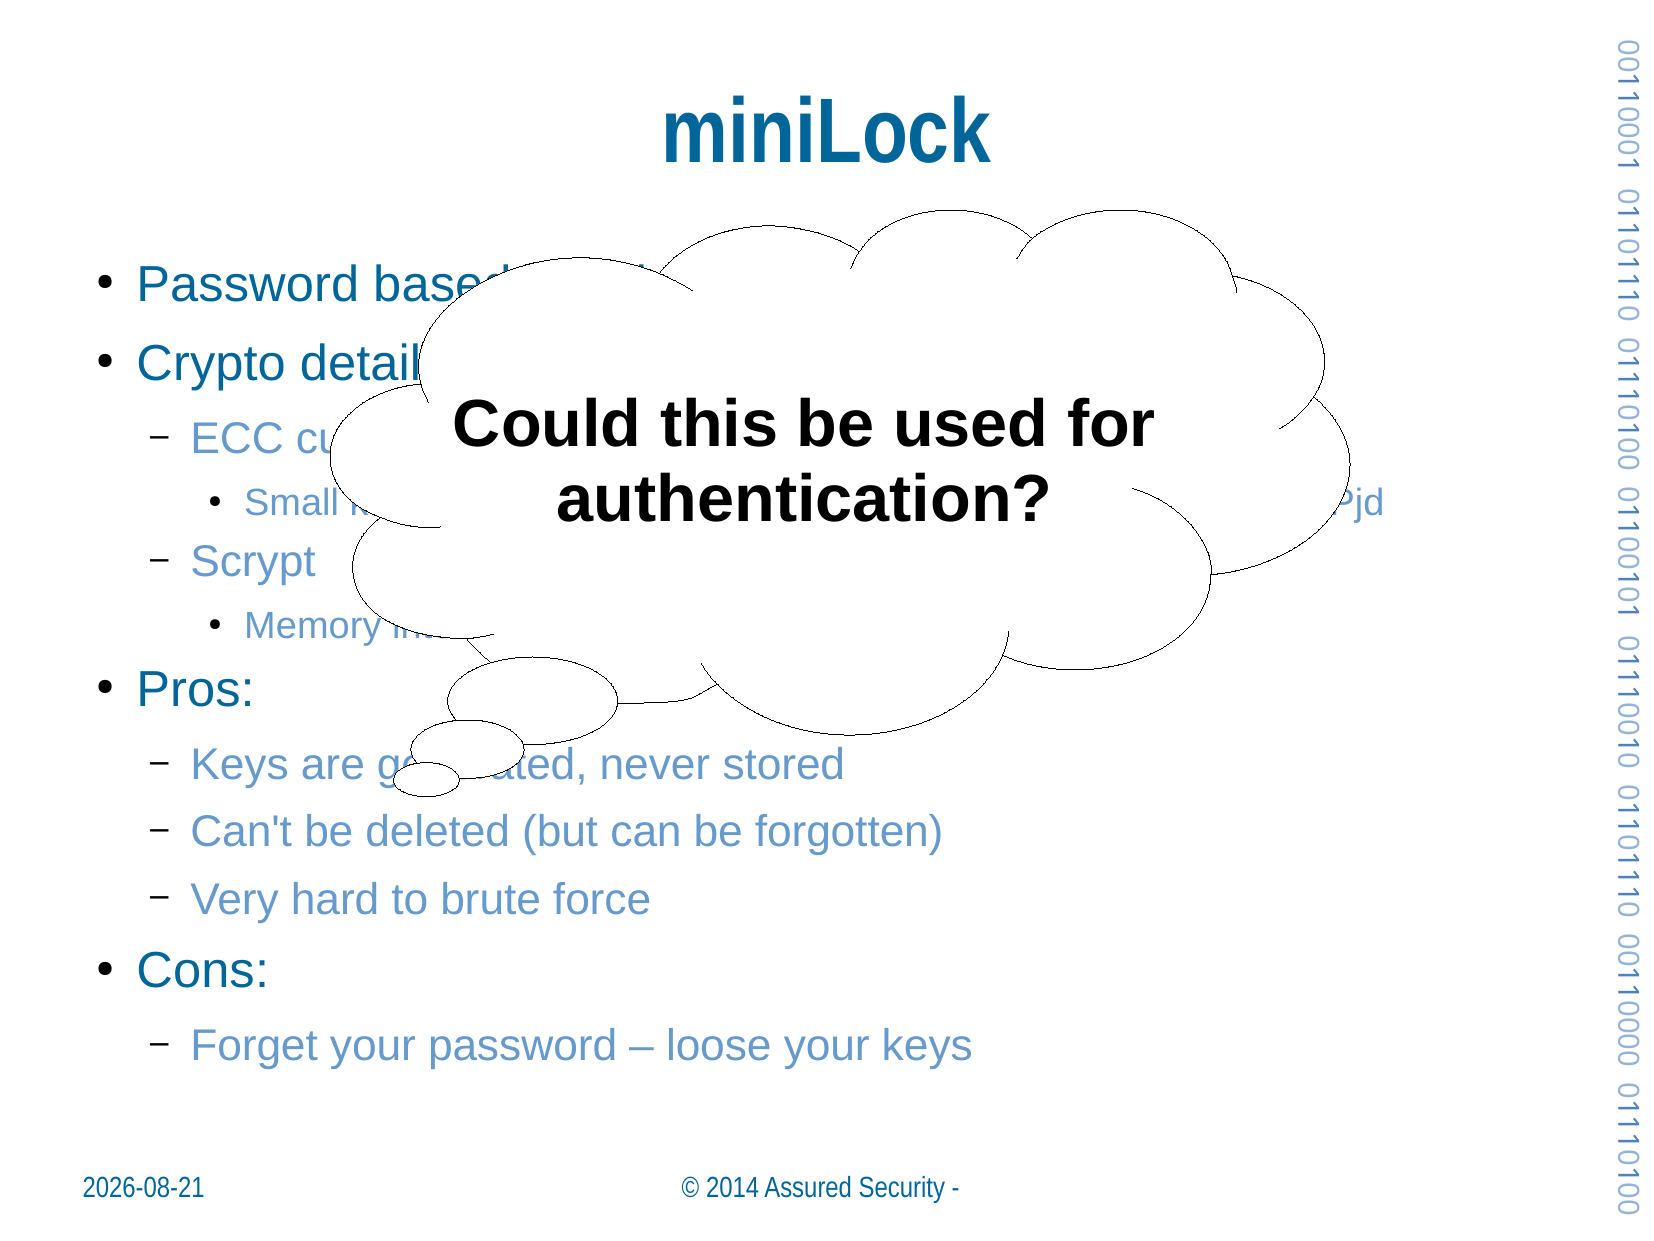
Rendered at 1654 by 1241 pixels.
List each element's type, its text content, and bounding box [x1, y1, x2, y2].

picture [693, 1178, 698, 1189]
list Password based key derivation (PBKD) Crypto details ECC curve25519 Small keys: ejxea7dQYPI/dQaCUyD8yHleQsebKEFuR9PQdrf85Pjd Scrypt Memory intensive hash function Pros: Keys are generated, never stored Can't be deleted (but can be forgotten) Very hard to brute force Cons: Forget your password – loose your keys [82, 255, 1571, 1081]
text_box Could this be used for authentication? [330, 210, 1351, 797]
title miniLock [82, 49, 1571, 211]
